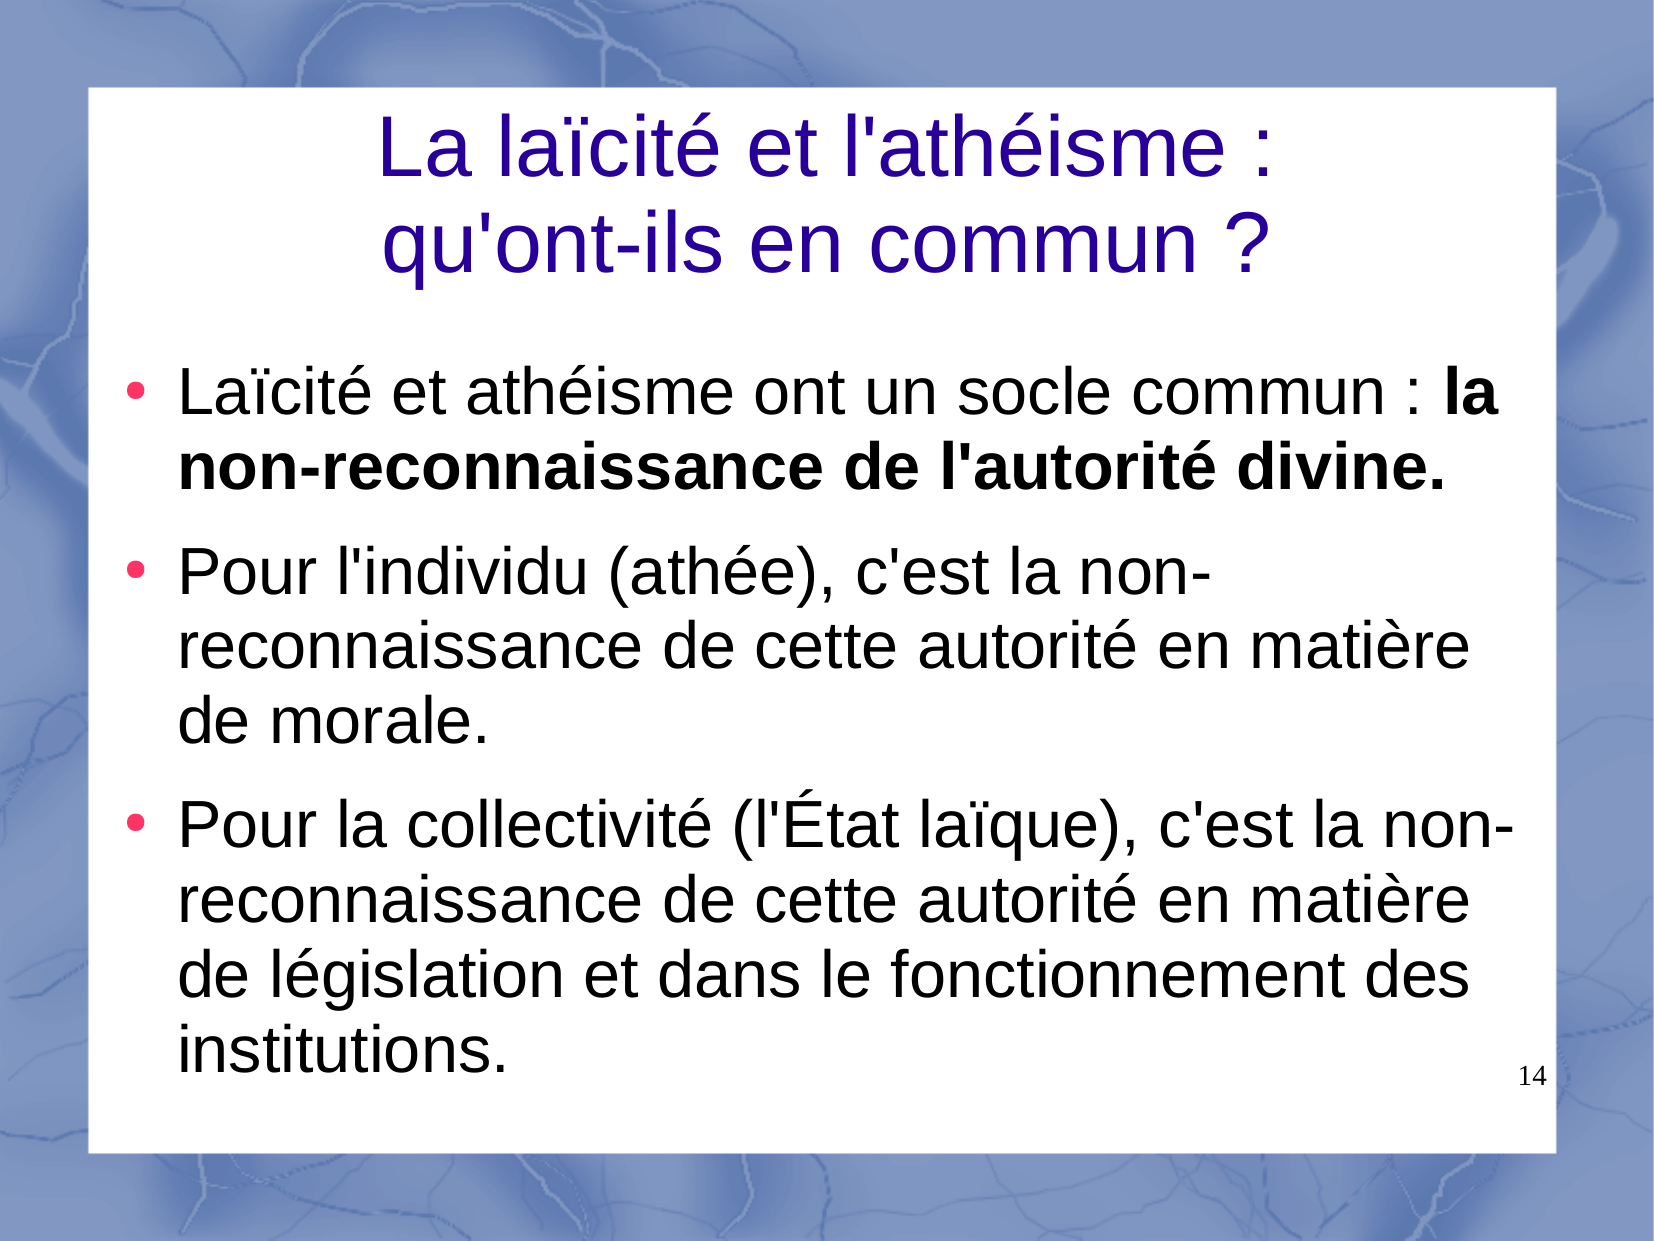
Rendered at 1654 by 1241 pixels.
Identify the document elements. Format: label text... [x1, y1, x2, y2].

title La laïcité et l'athéisme : qu'ont-ils en commun ? [118, 90, 1536, 298]
picture [0, 0, 1654, 1241]
list Laïcité et athéisme ont un socle commun : la non-reconnaissance de l'autorité divine. Pour l'individu (athée), c'est la non-reconnaissance de cette autorité en matière de morale. Pour la collectivité (l'État laïque), c'est la non-reconnaissance de cette autorité en matière de législation et dans le fonctionnement des institutions. [106, 354, 1524, 1087]
